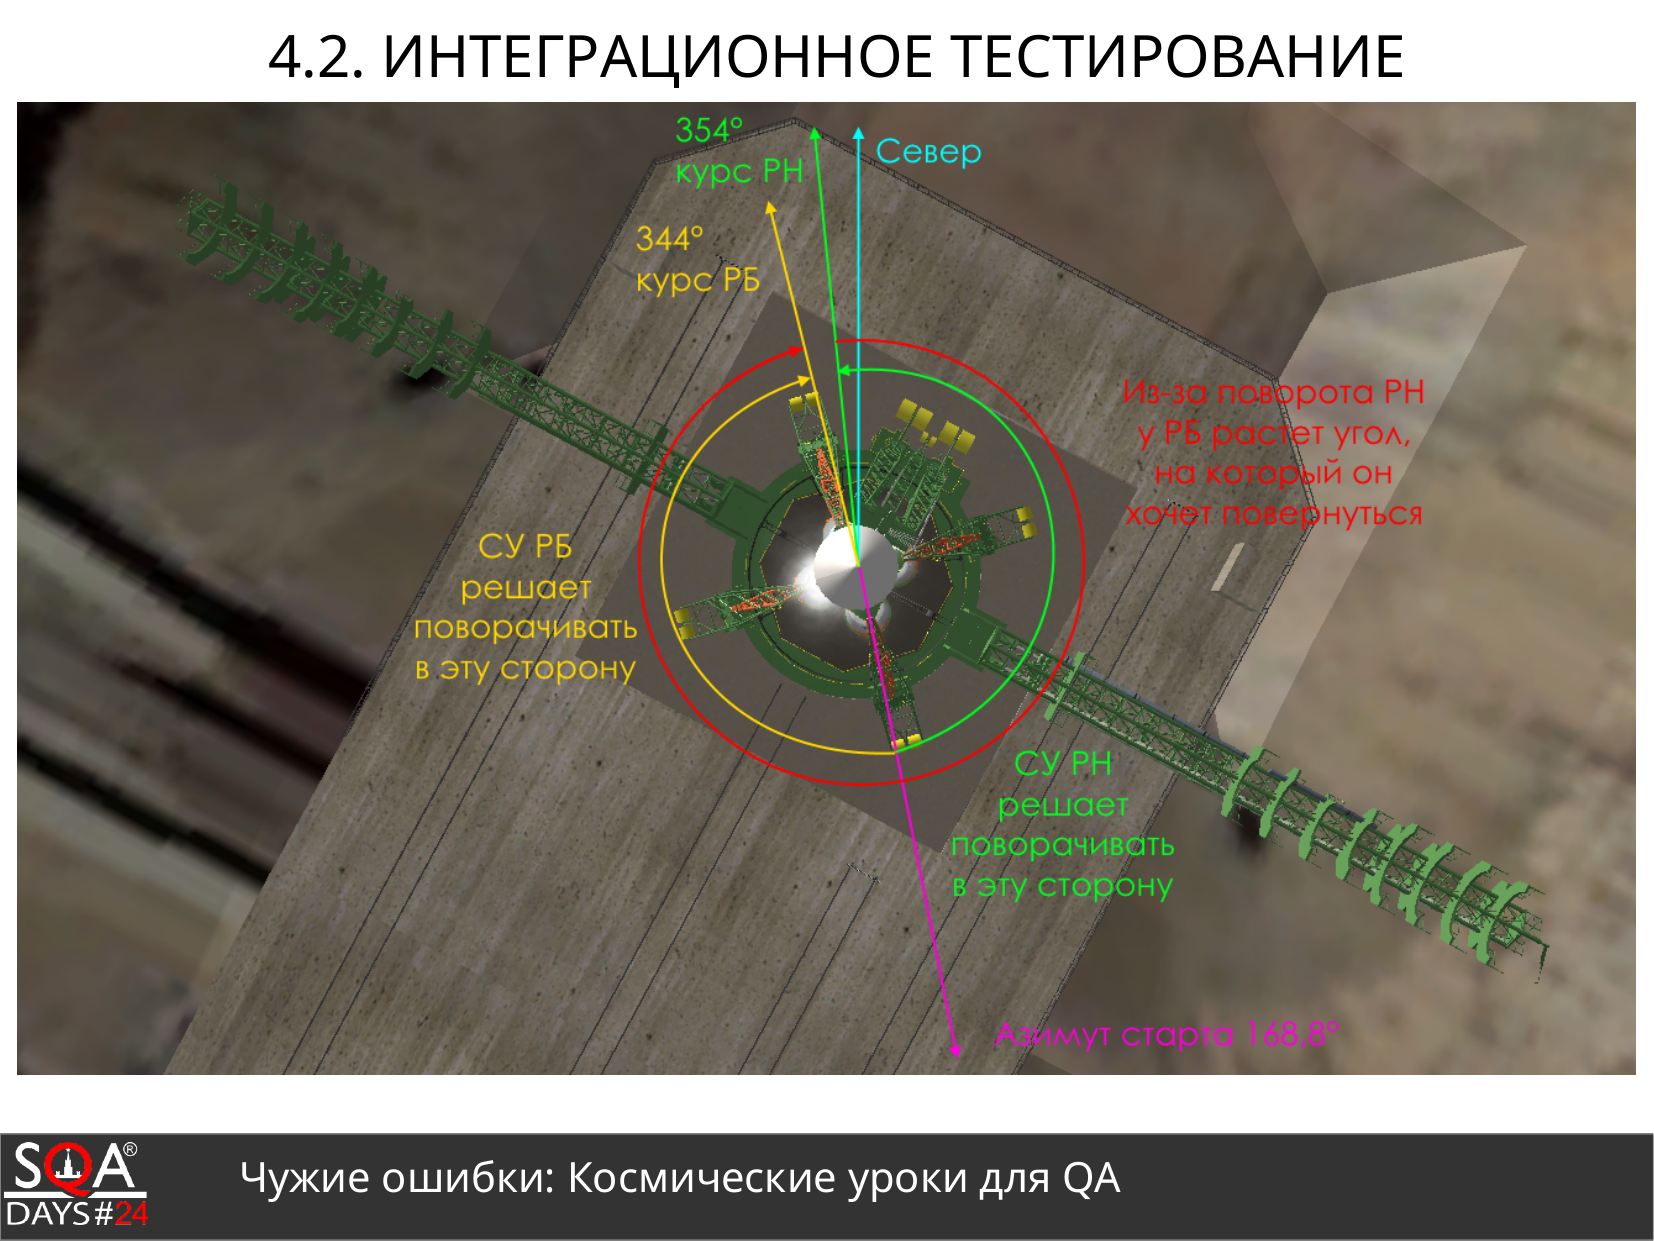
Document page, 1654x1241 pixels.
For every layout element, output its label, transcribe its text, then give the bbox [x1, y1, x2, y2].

picture [17, 102, 1636, 1075]
picture [4, 1142, 148, 1225]
text_box 4.2. ИНТЕГРАЦИОННОЕ ТЕСТИРОВАНИЕ [253, 11, 1400, 97]
text_box [0, 1133, 1654, 1241]
text_box Чужие ошибки: Космические уроки для QA [224, 1145, 1607, 1229]
